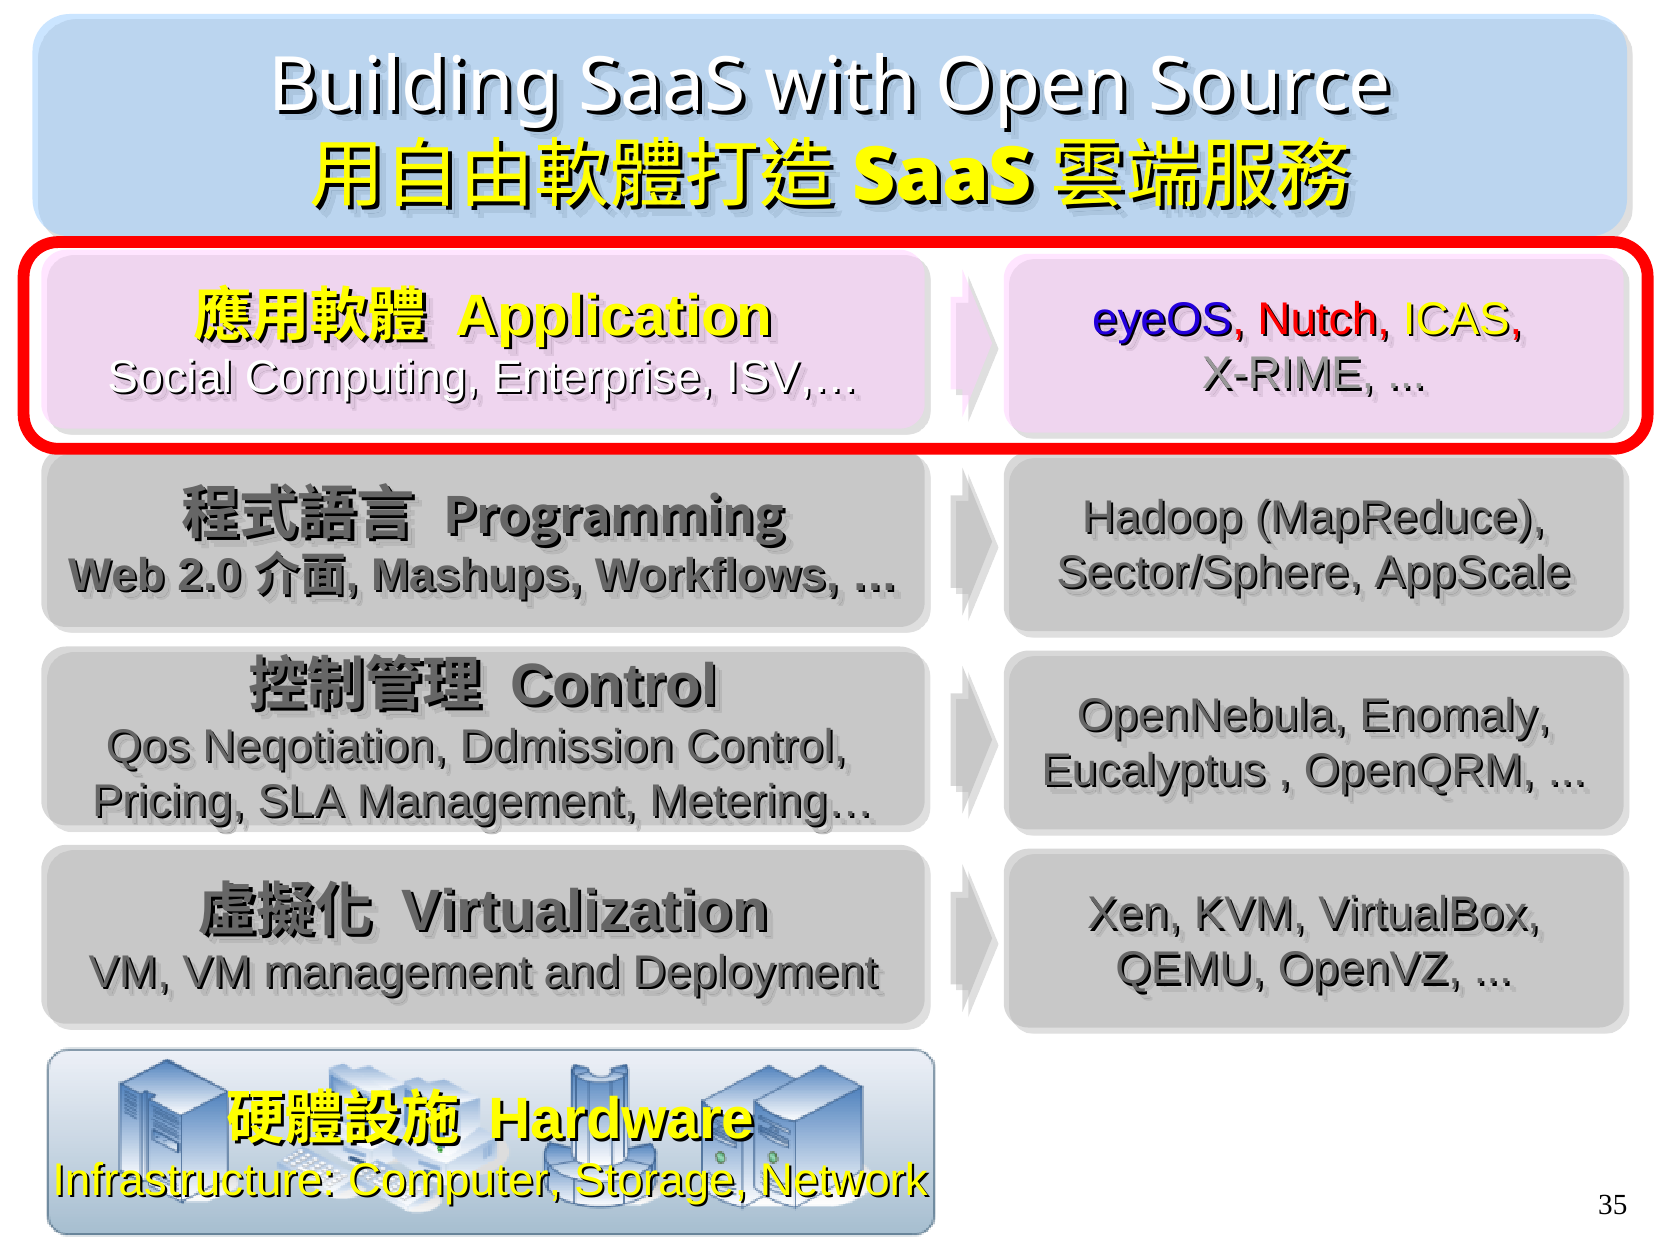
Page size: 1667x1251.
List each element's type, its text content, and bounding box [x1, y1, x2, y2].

text_box [950, 269, 993, 417]
text_box [950, 665, 993, 814]
text_box 應用軟體 Application Social Computing, Enterprise, ISV,… [41, 249, 925, 429]
text_box [950, 864, 993, 1012]
text_box OpenNebula, Enomaly, Eucalyptus , OpenQRM, ... [1003, 650, 1624, 830]
text_box Building SaaS with Open Source 用自由軟體打造SaaS雲端服務 [32, 13, 1628, 236]
text_box 控制管理 Control Qos Neqotiation, Ddmission Control, Pricing, SLA Management, Metering… [41, 646, 925, 826]
picture [41, 1043, 940, 1242]
text_box 程式語言 Programming Web 2.0 介面, Mashups, Workflows, … [41, 454, 925, 627]
text_box Xen, KVM, VirtualBox, QEMU, OpenVZ, ... [1003, 848, 1624, 1028]
text_box [950, 467, 993, 616]
text_box eyeOS, Nutch, ICAS, X-RIME, ... [1003, 253, 1624, 433]
text_box Hadoop (MapReduce), Sector/Sphere, AppScale [1003, 455, 1624, 632]
text_box 虛擬化 Virtualization VM, VM management and Deployment [41, 844, 925, 1024]
